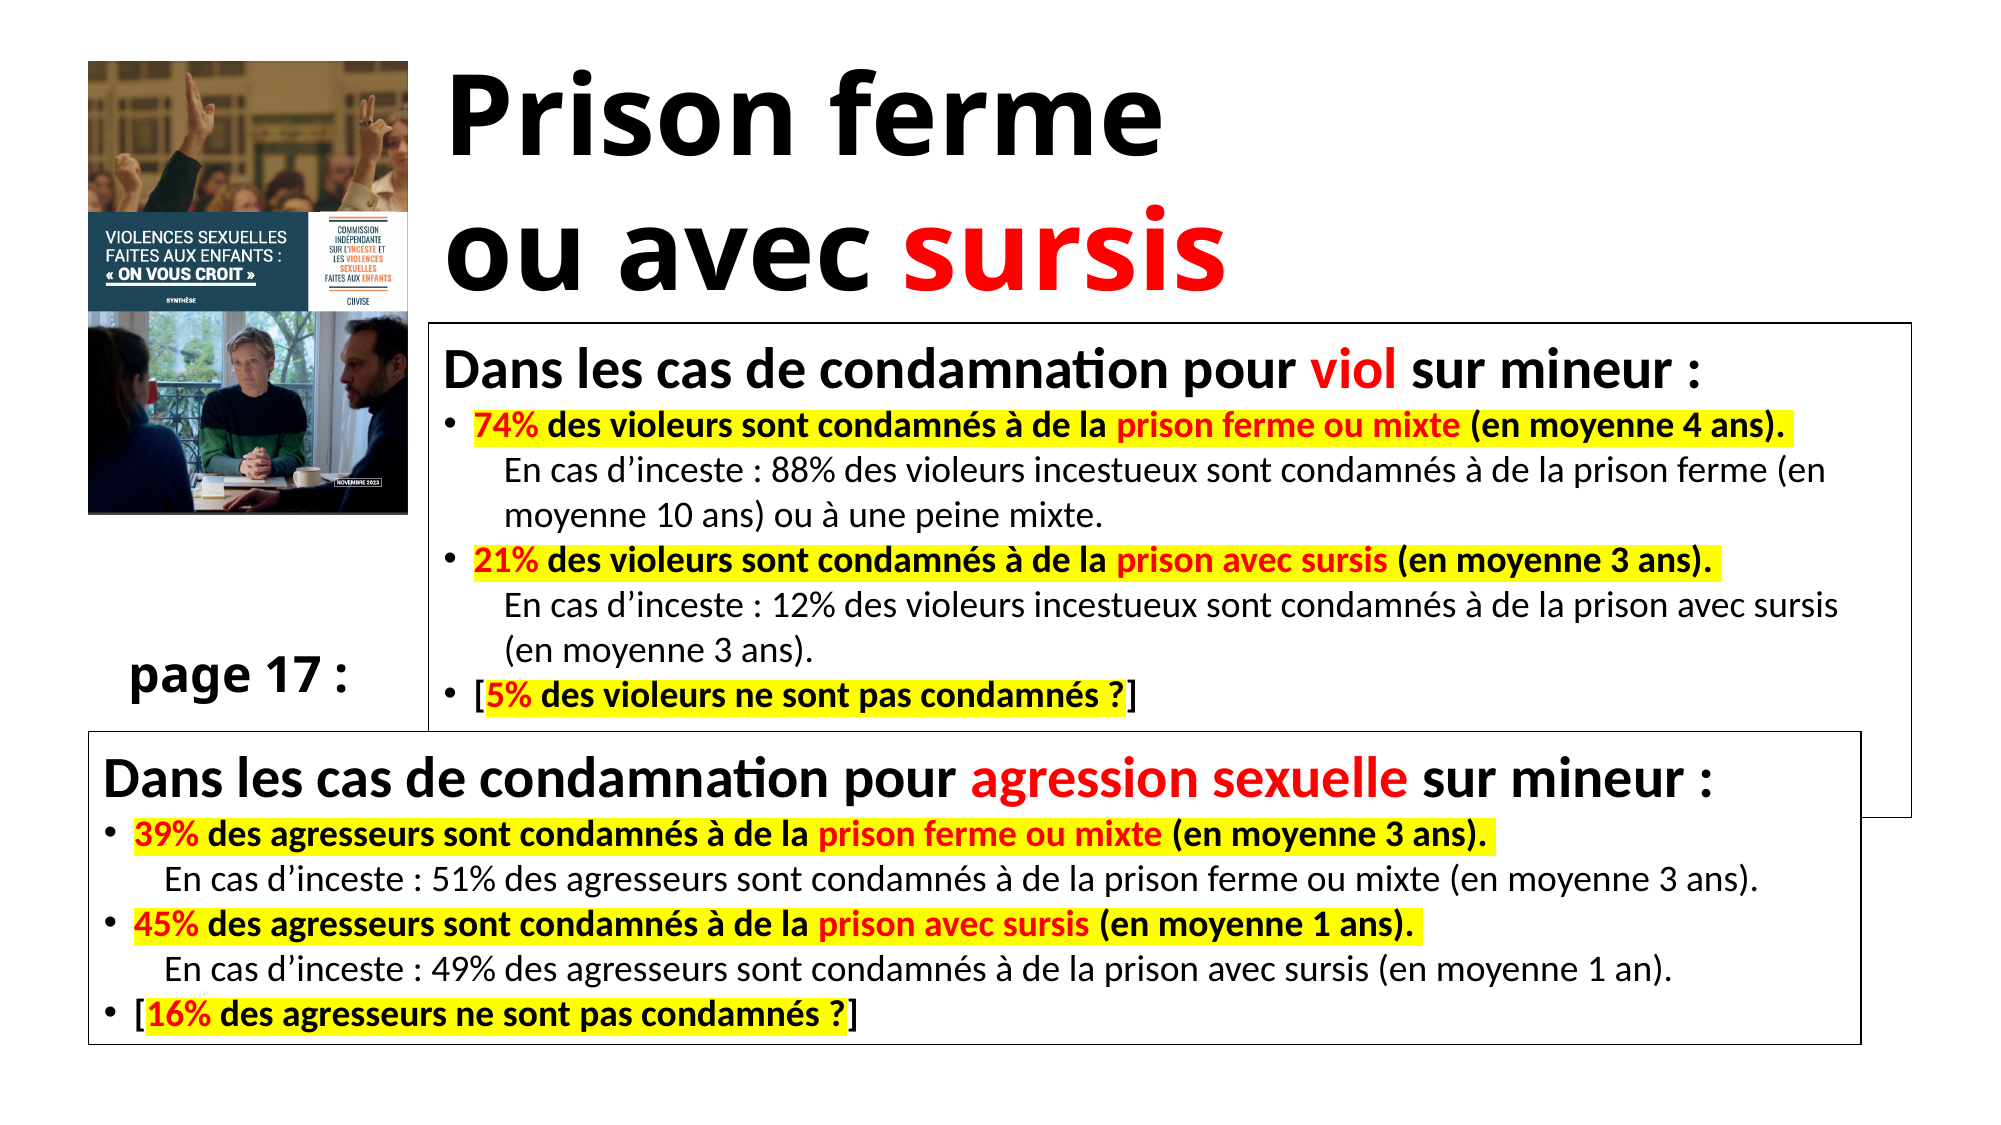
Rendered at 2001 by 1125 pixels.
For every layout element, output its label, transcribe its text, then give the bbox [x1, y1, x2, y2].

text_box Dans les cas de condamnation pour agression sexuelle sur mineur : 39% des agresseurs sont condamnés à de la prison ferme ou mixte (en moyenne 3 ans). En cas d’inceste : 51% des agresseurs sont condamnés à de la prison ferme ou mixte (en moyenne 3 ans). 45% des agresseurs sont condamnés à de la prison avec sursis (en moyenne 1 ans). En cas d’inceste : 49% des agresseurs sont condamnés à de la prison avec sursis (en moyenne 1 an). [16% des agresseurs ne sont pas condamnés ?] [88, 731, 1862, 1045]
text_box Dans les cas de condamnation pour viol sur mineur : 74% des violeurs sont condamnés à de la prison ferme ou mixte (en moyenne 4 ans). En cas d’inceste : 88% des violeurs incestueux sont condamnés à de la prison ferme (en moyenne 10 ans) ou à une peine mixte. 21% des violeurs sont condamnés à de la prison avec sursis (en moyenne 3 ans). En cas d’inceste : 12% des violeurs incestueux sont condamnés à de la prison avec sursis (en moyenne 3 ans). [5% des violeurs ne sont pas condamnés ?] [428, 322, 1912, 818]
picture [88, 61, 408, 515]
text_box Prison ferme ou avec sursis [428, 35, 1616, 322]
text_box page 17 : [113, 635, 404, 712]
